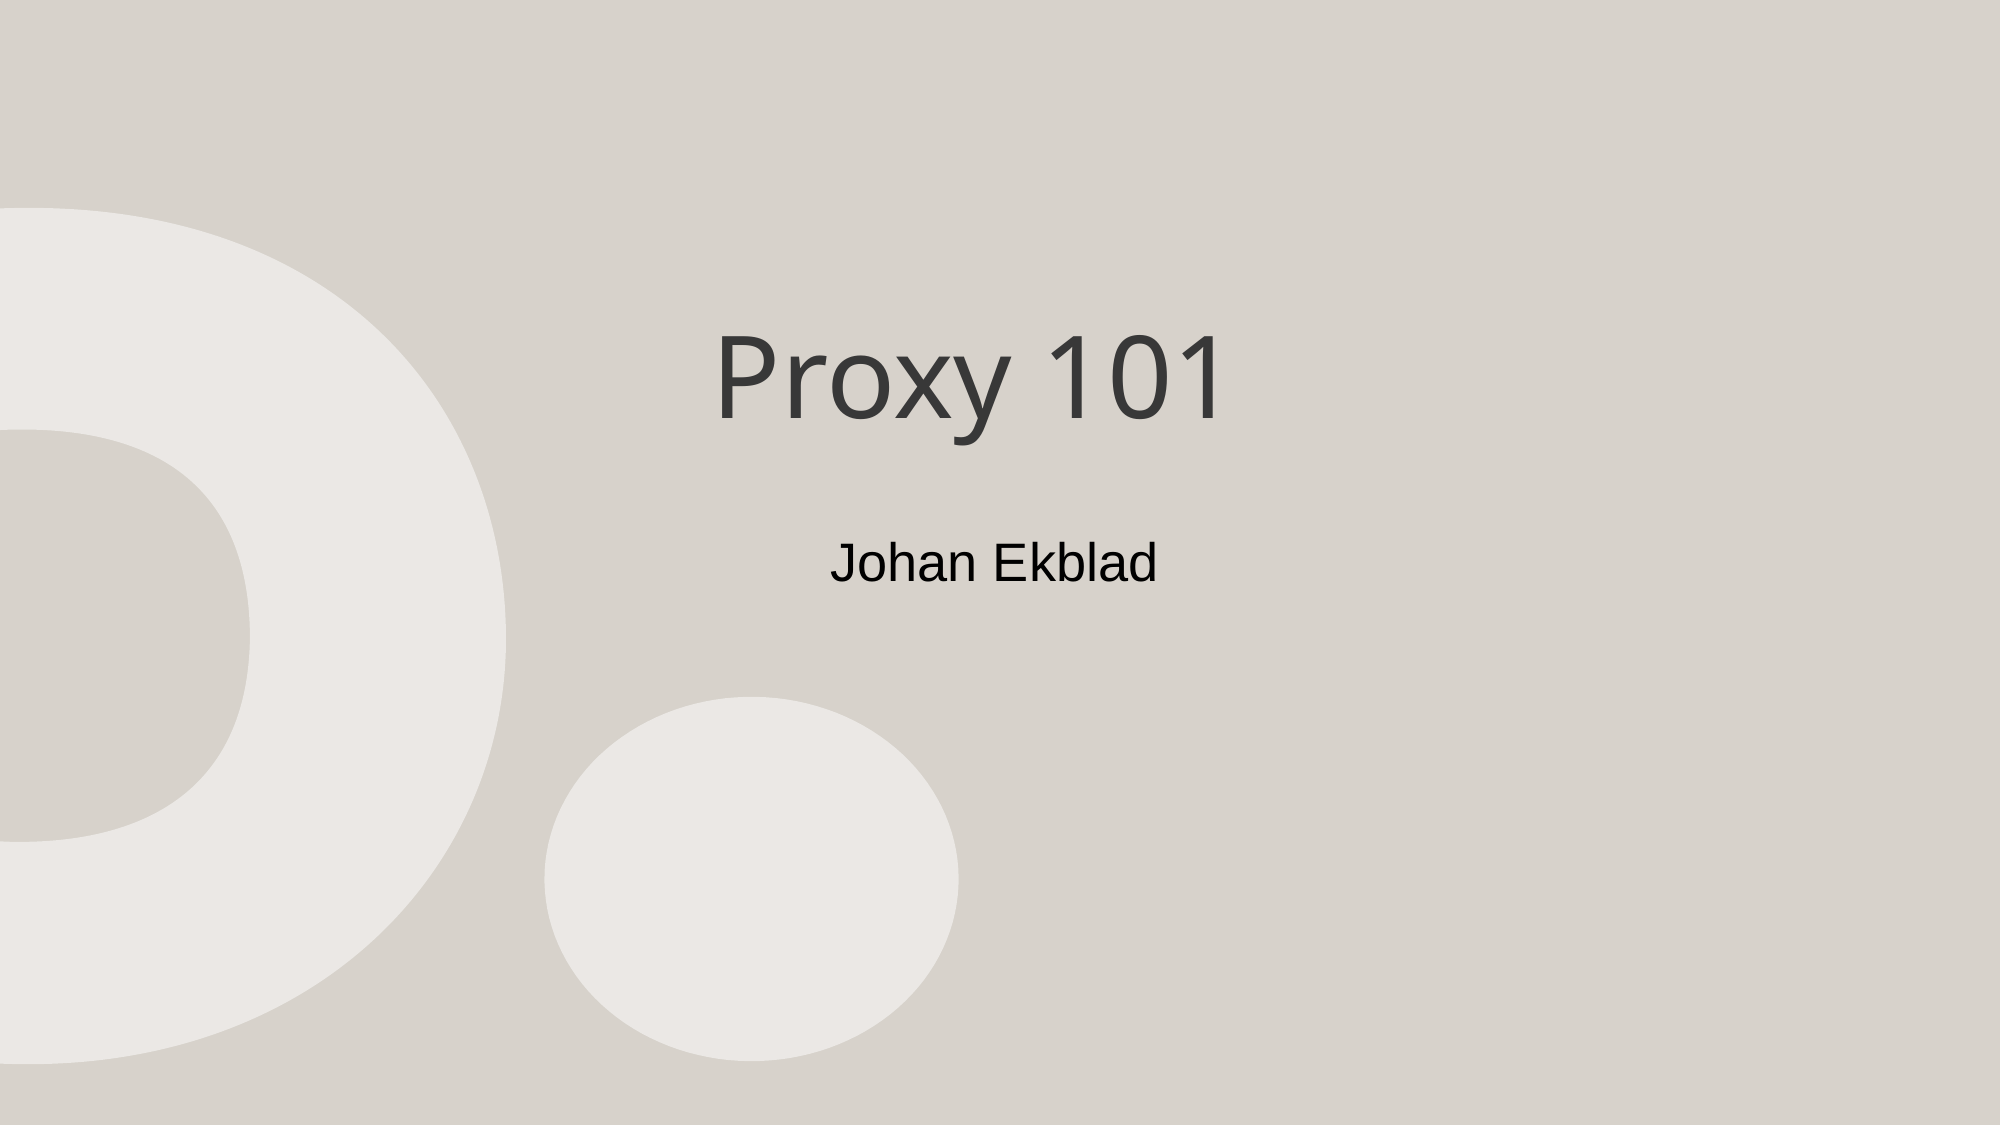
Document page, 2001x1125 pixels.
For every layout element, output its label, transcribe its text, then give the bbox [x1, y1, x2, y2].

title Proxy 101 [696, 59, 1940, 451]
subtitle Johan Ekblad [814, 519, 1276, 653]
